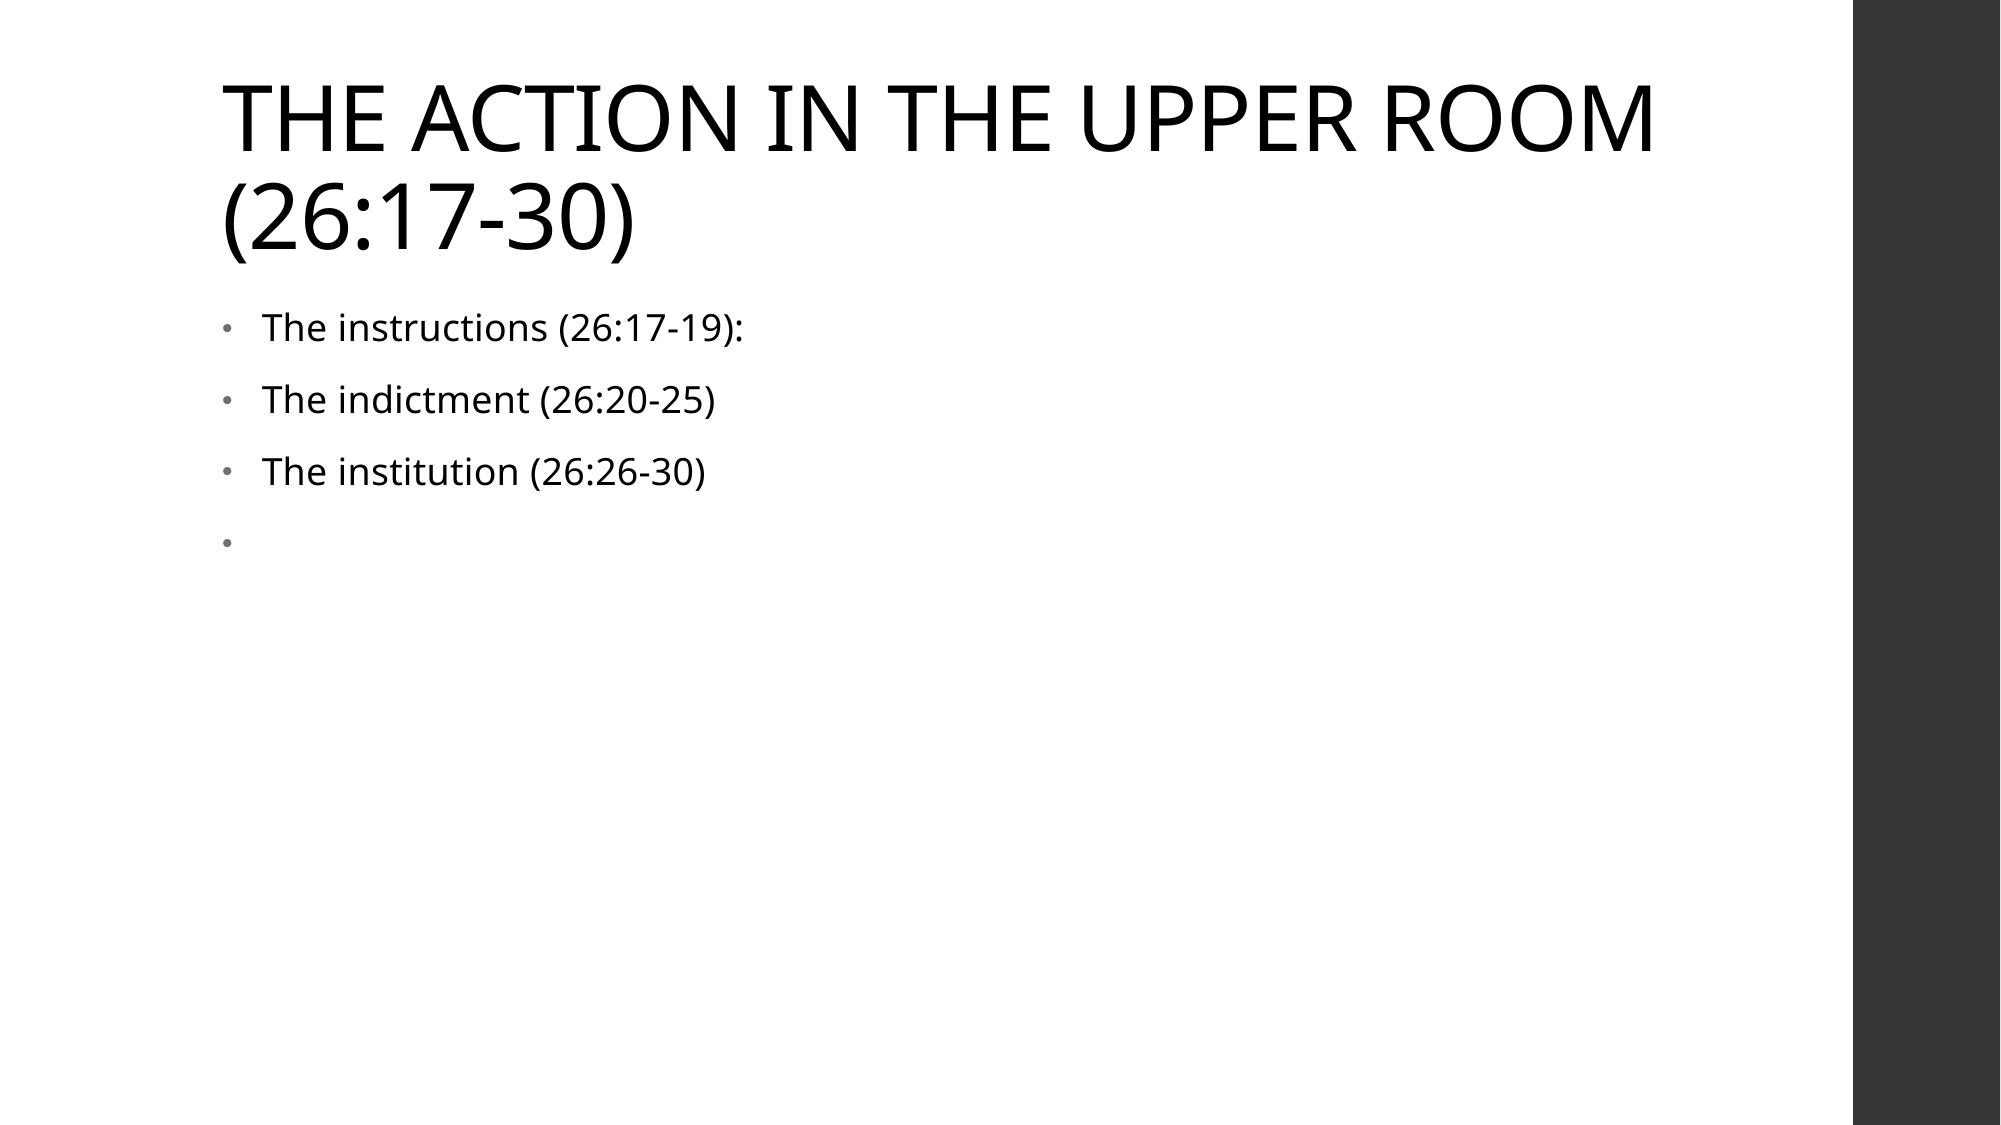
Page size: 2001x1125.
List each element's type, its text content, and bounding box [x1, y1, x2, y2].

title THE ACTION IN THE UPPER ROOM (26:17-30) [206, 60, 1797, 278]
list The instructions (26:17-19): The indictment (26:20-25) The institution (26:26-30) [206, 299, 1617, 1014]
